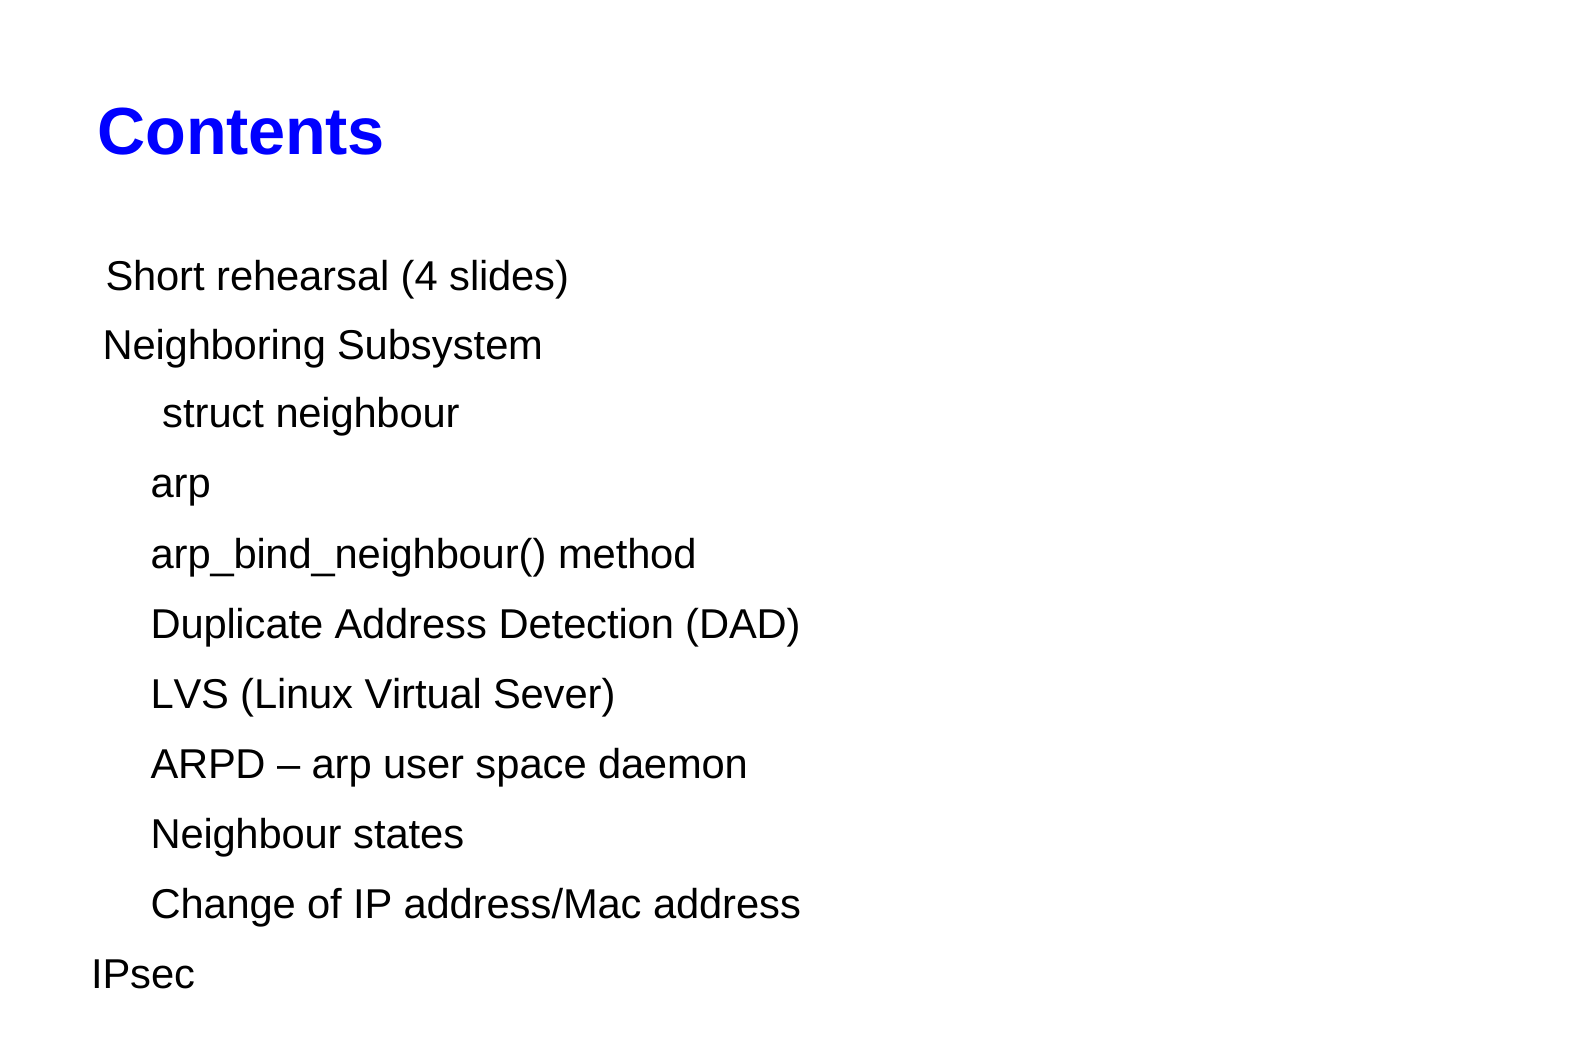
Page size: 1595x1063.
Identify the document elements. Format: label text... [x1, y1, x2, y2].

title Contents [79, 49, 1515, 213]
list Short rehearsal (4 slides) Neighboring Subsystem struct neighbour arp arp_bind_neighbour() method Duplicate Address Detection (DAD) LVS (Linux Virtual Sever) ARPD – arp user space daemon Neighbour states Change of IP address/Mac address IPsec [79, 248, 1515, 1056]
